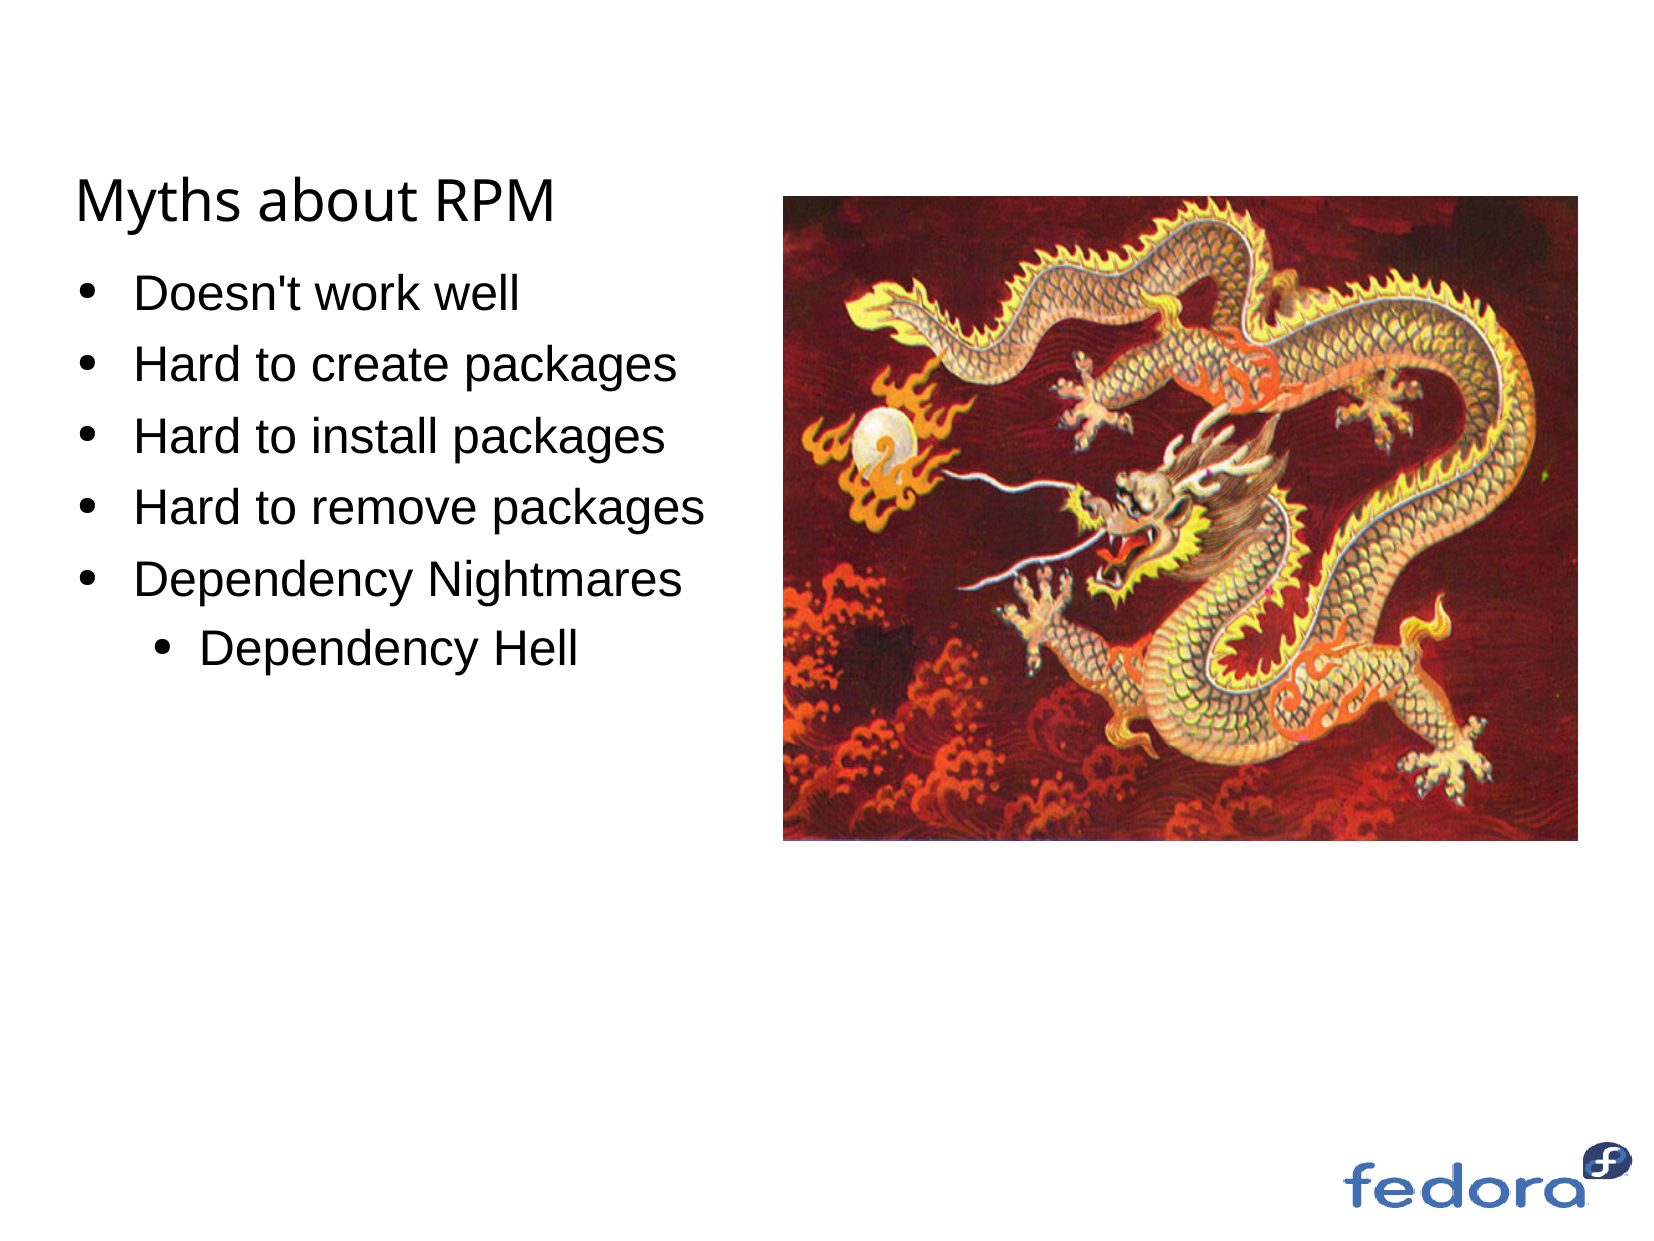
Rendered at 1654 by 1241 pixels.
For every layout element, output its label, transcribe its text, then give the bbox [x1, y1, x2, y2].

list Doesn't work well Hard to create packages Hard to install packages Hard to remove packages Dependency Nightmares Dependency Hell [77, 264, 772, 1174]
picture [1332, 1124, 1651, 1227]
picture [783, 196, 1578, 841]
title Myths about RPM [74, 140, 1506, 259]
